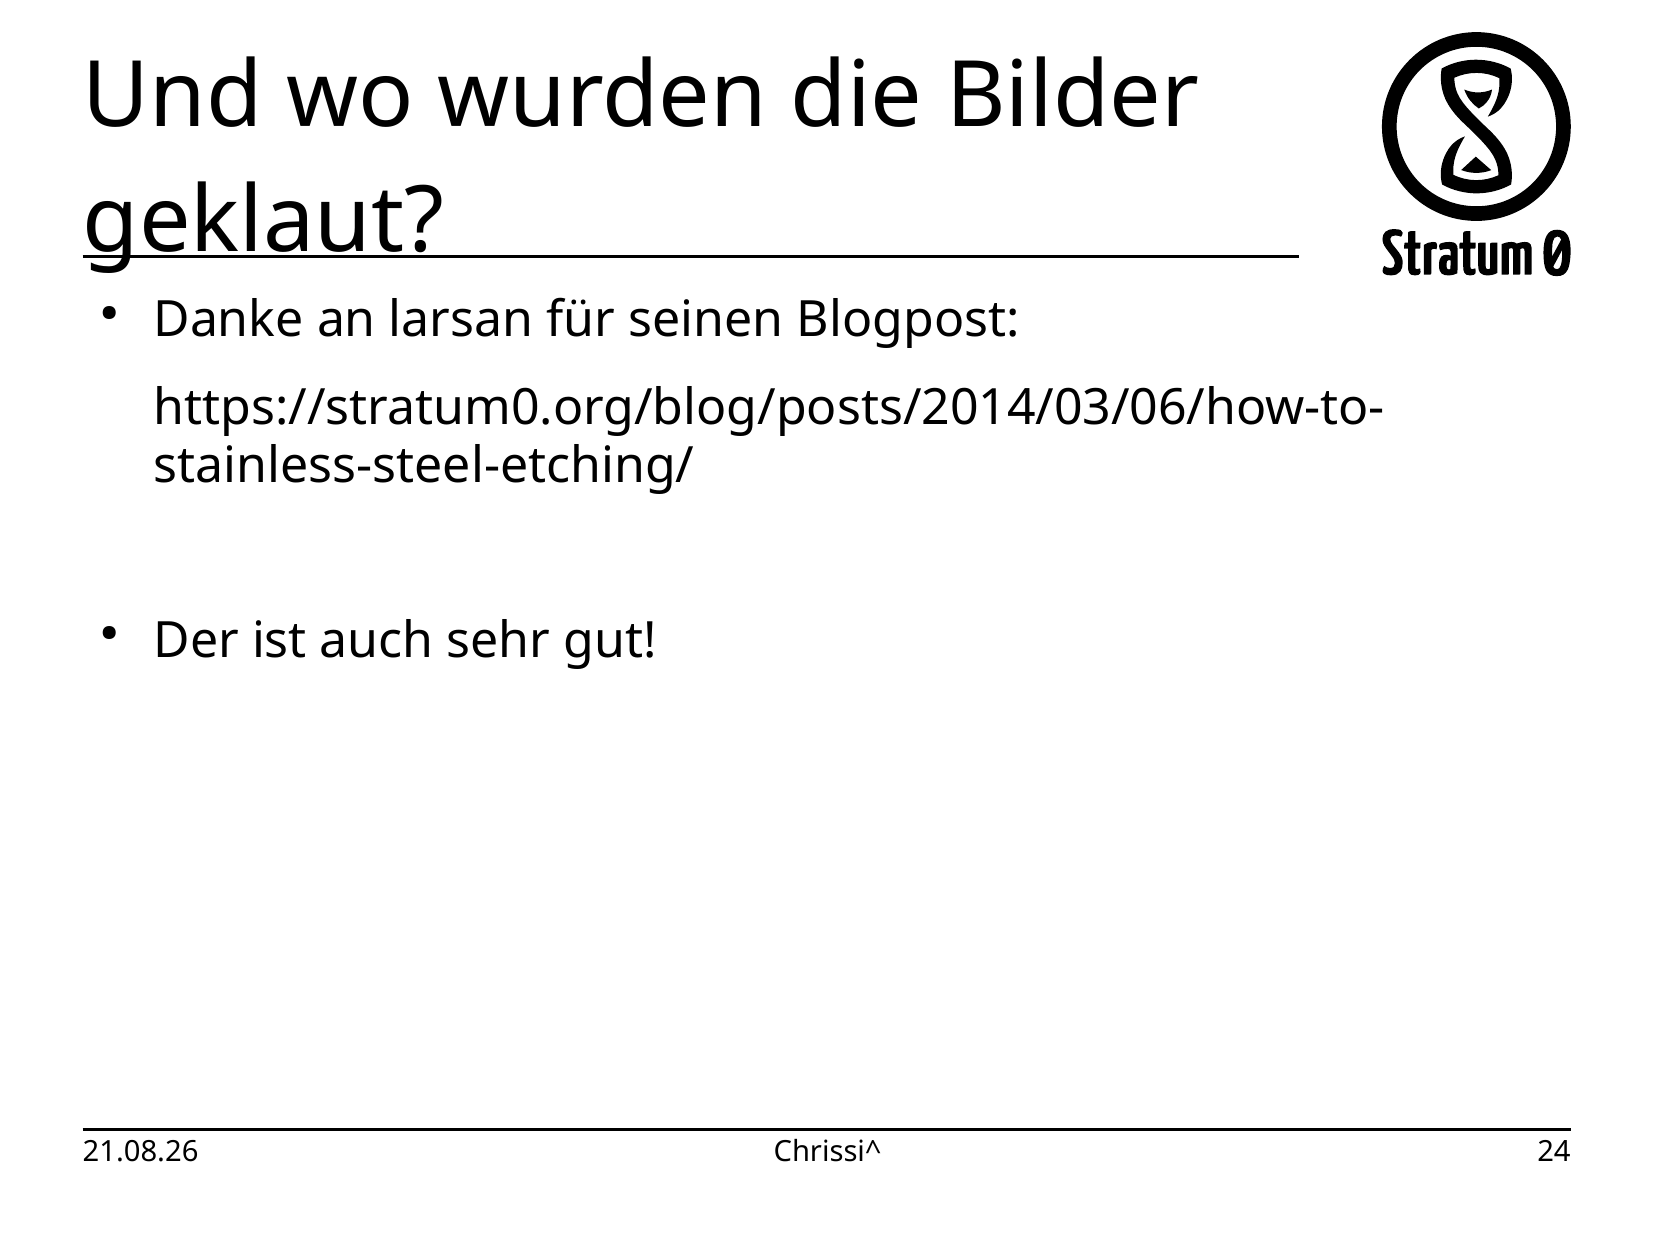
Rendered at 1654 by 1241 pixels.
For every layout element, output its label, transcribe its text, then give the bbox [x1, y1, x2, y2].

list Danke an larsan für seinen Blogpost: https://stratum0.org/blog/posts/2014/03/06/how-to-stainless-steel-etching/ Der ist auch sehr gut! [82, 290, 1538, 1010]
title Und wo wurden die Bilder geklaut? [82, 45, 1300, 261]
